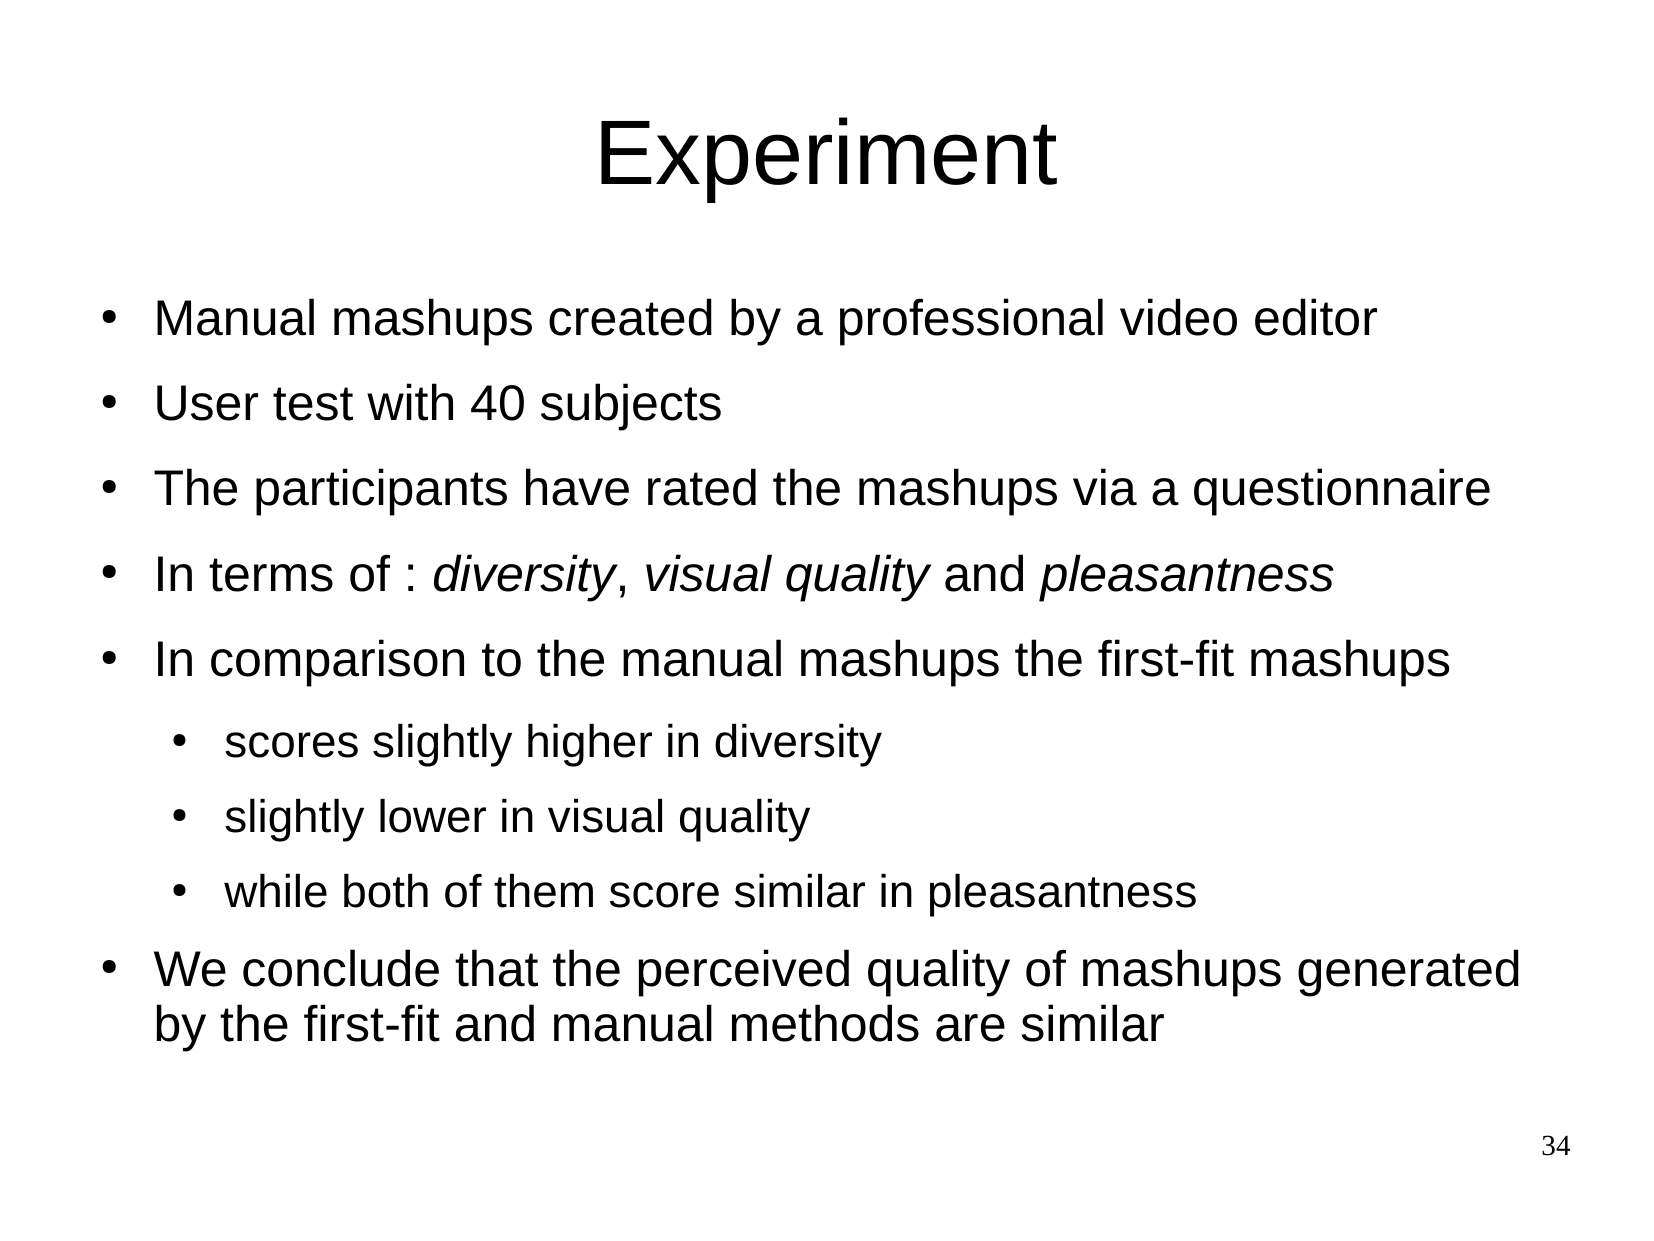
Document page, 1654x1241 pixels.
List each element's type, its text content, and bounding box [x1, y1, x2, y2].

list Manual mashups created by a professional video editor User test with 40 subjects The participants have rated the mashups via a questionnaire In terms of : diversity, visual quality and pleasantness In comparison to the manual mashups the ﬁrst-ﬁt mashups scores slightly higher in diversity slightly lower in visual quality while both of them score similar in pleasantness We conclude that the perceived quality of mashups generated by the ﬁrst-ﬁt and manual methods are similar [82, 290, 1571, 1109]
title Experiment [82, 49, 1571, 257]
